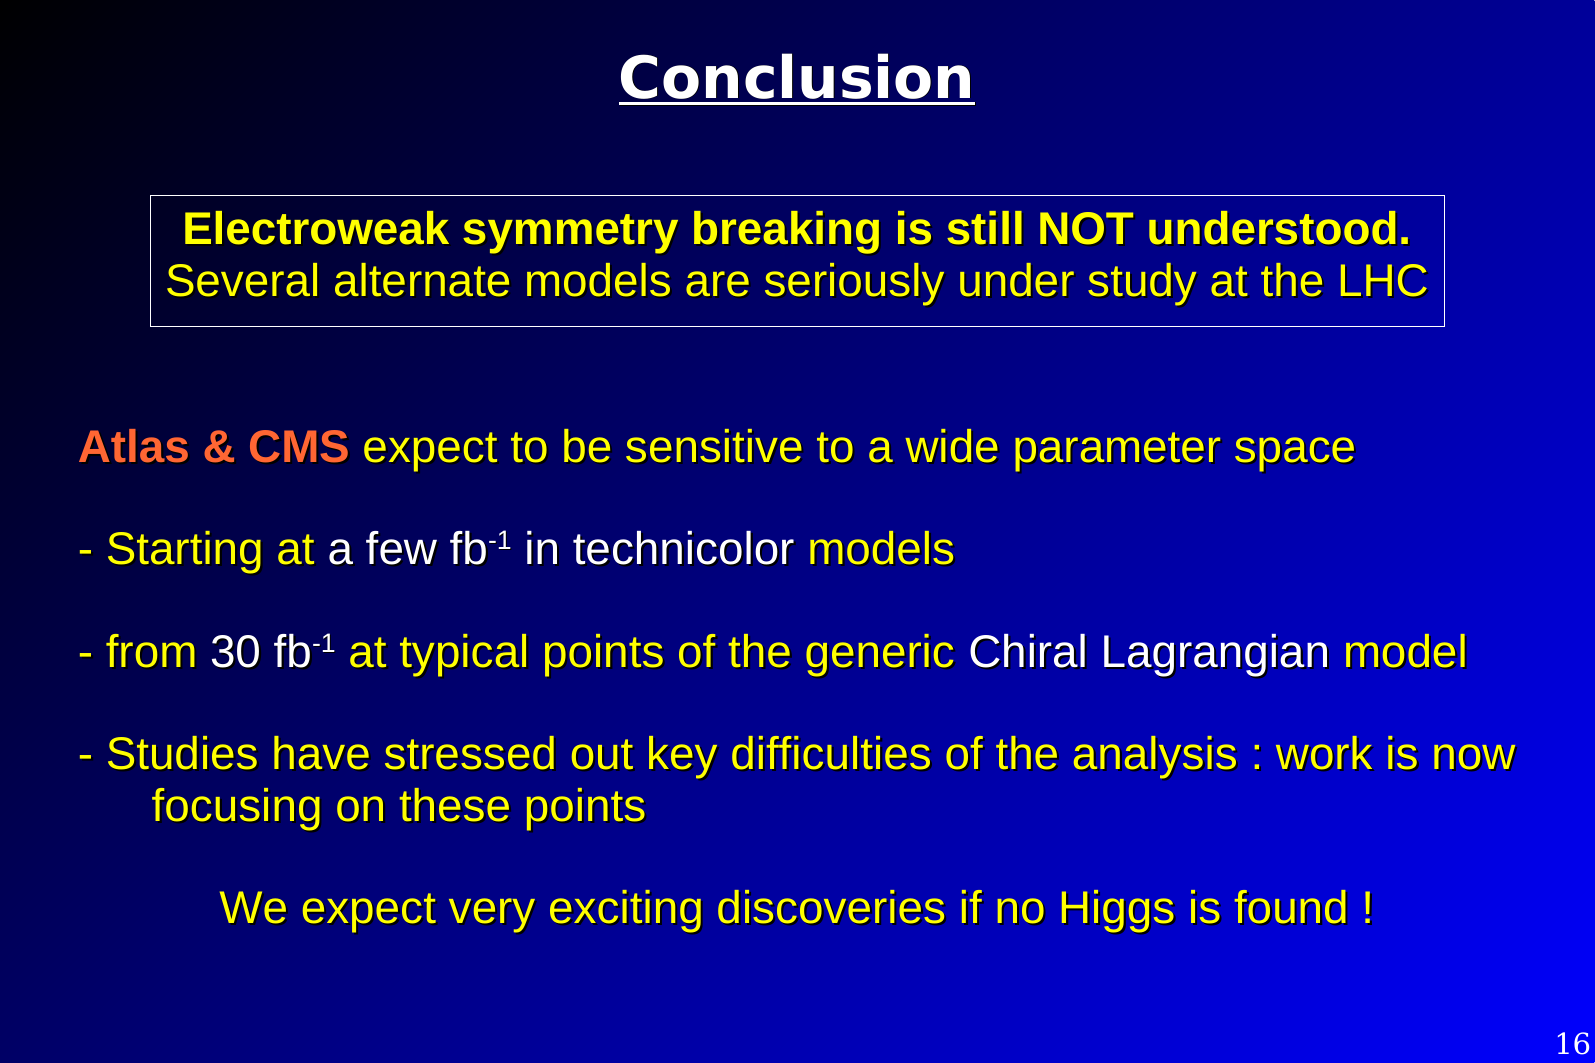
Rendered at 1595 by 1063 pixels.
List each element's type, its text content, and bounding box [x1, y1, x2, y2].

title Conclusion [79, 0, 1515, 160]
text_box Atlas & CMS expect to be sensitive to a wide parameter space - Starting at a few fb-1 in technicolor models - from 30 fb-1 at typical points of the generic Chiral Lagrangian model - Studies have stressed out key difficulties of the analysis : work is now focusing on these points We expect very exciting discoveries if no Higgs is found ! [63, 413, 1532, 1001]
text_box Electroweak symmetry breaking is still NOT understood. Several alternate models are seriously under study at the LHC [150, 195, 1445, 327]
